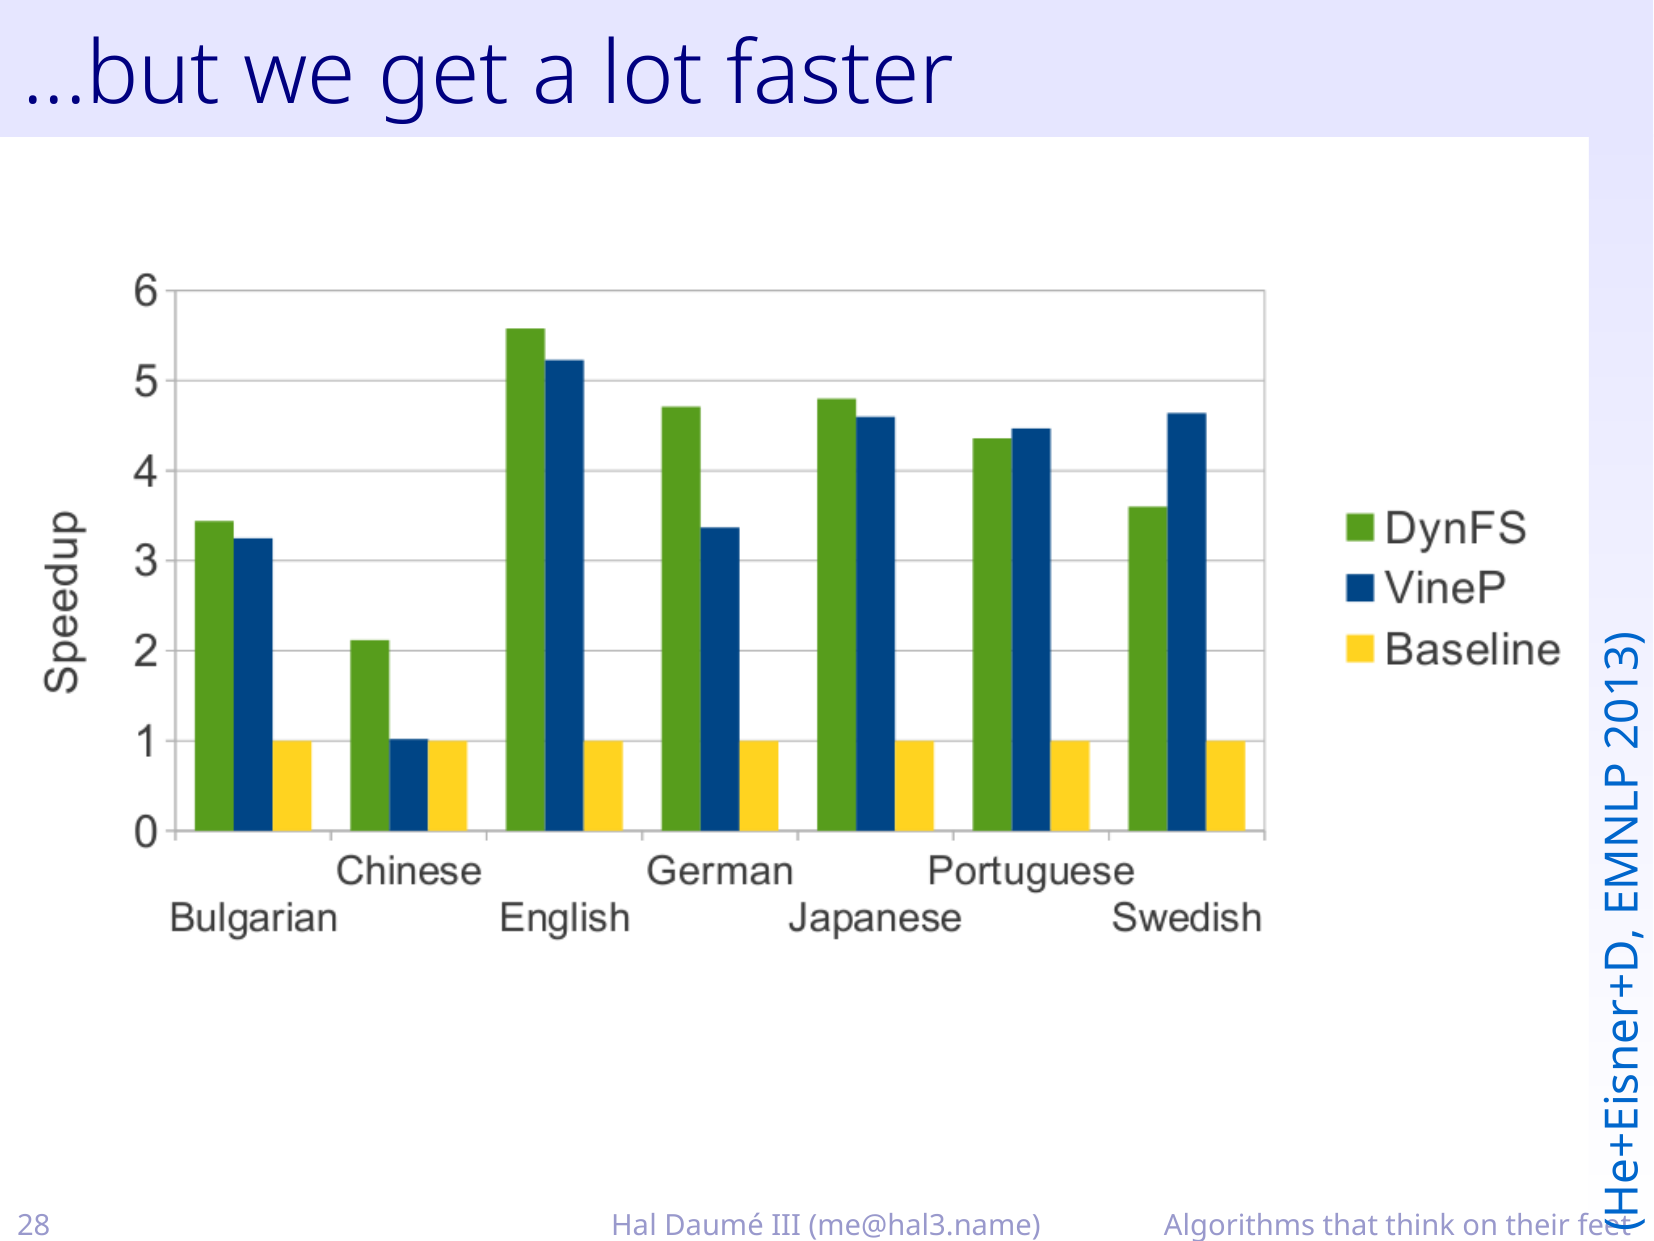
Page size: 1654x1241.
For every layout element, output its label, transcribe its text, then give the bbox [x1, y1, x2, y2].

text_box (He+Eisner+D, EMNLP 2013) [1585, 633, 1648, 1235]
title ...but we get a lot faster [22, 8, 1639, 131]
picture [11, 256, 1569, 954]
